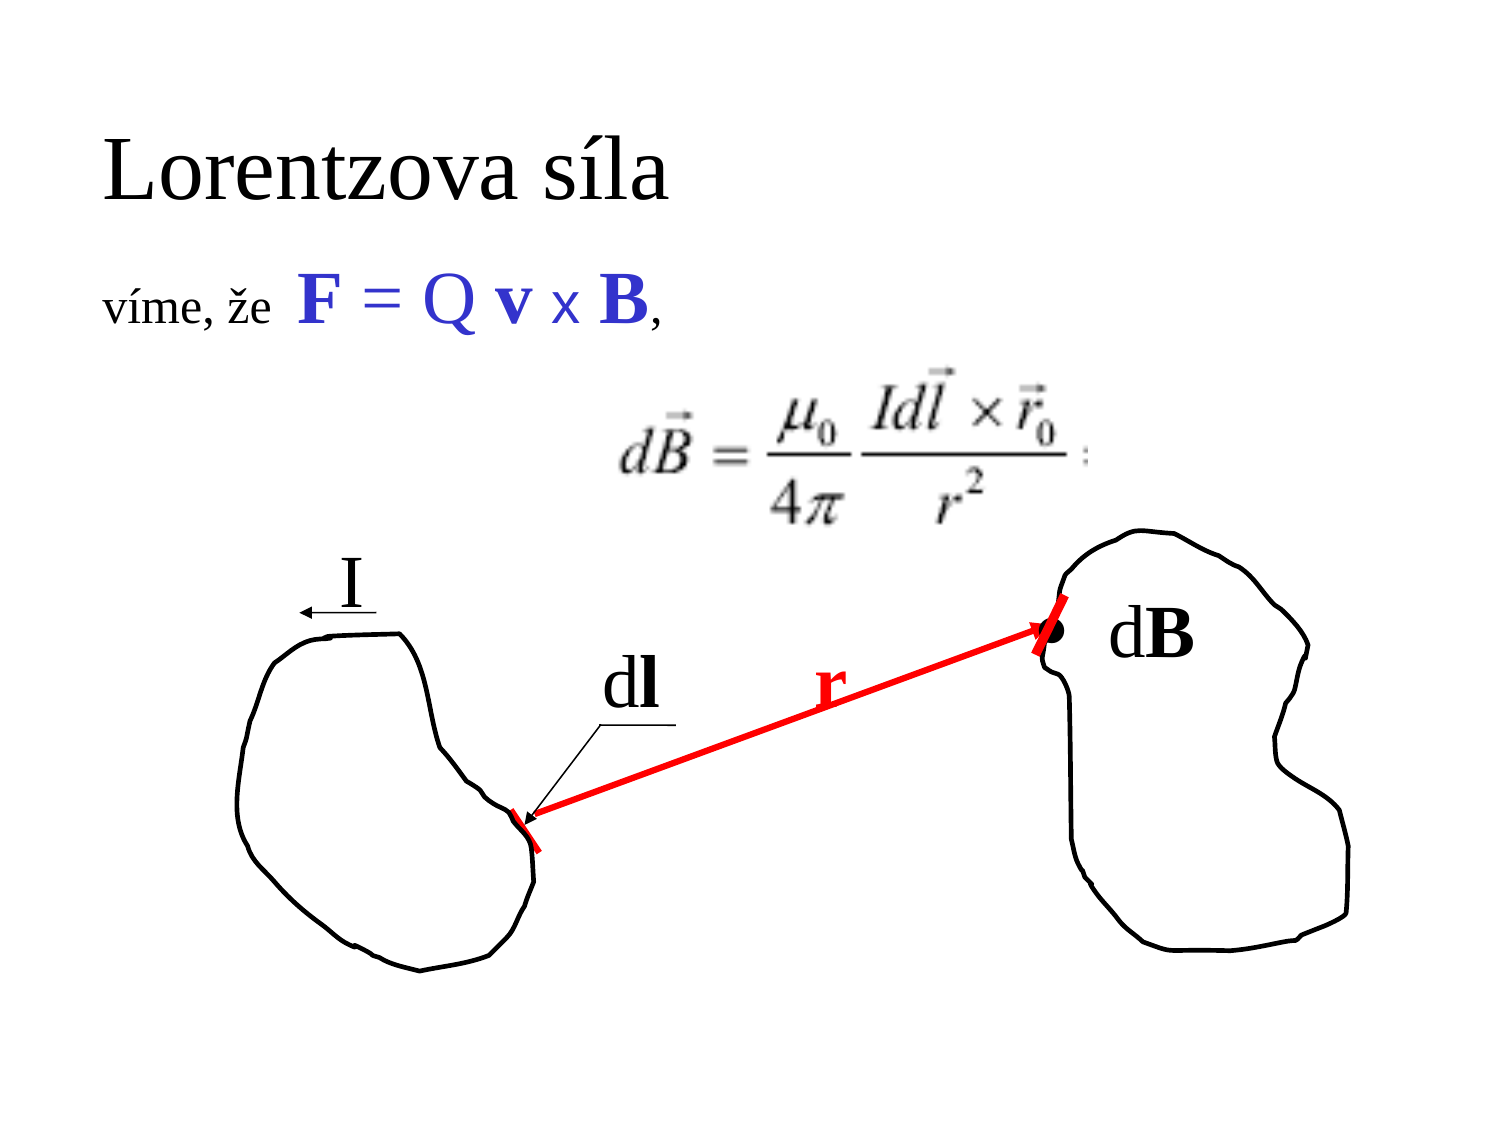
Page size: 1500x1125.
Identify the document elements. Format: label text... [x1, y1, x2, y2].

text_box Lorentzova síla víme, že F = Q v x B, [87, 99, 1438, 530]
picture [600, 349, 1088, 535]
text_box dl [587, 624, 688, 731]
text_box dB [1025, 574, 1062, 681]
text_box r [799, 624, 913, 731]
text_box dB [1045, 574, 1226, 681]
text_box I [324, 524, 413, 631]
